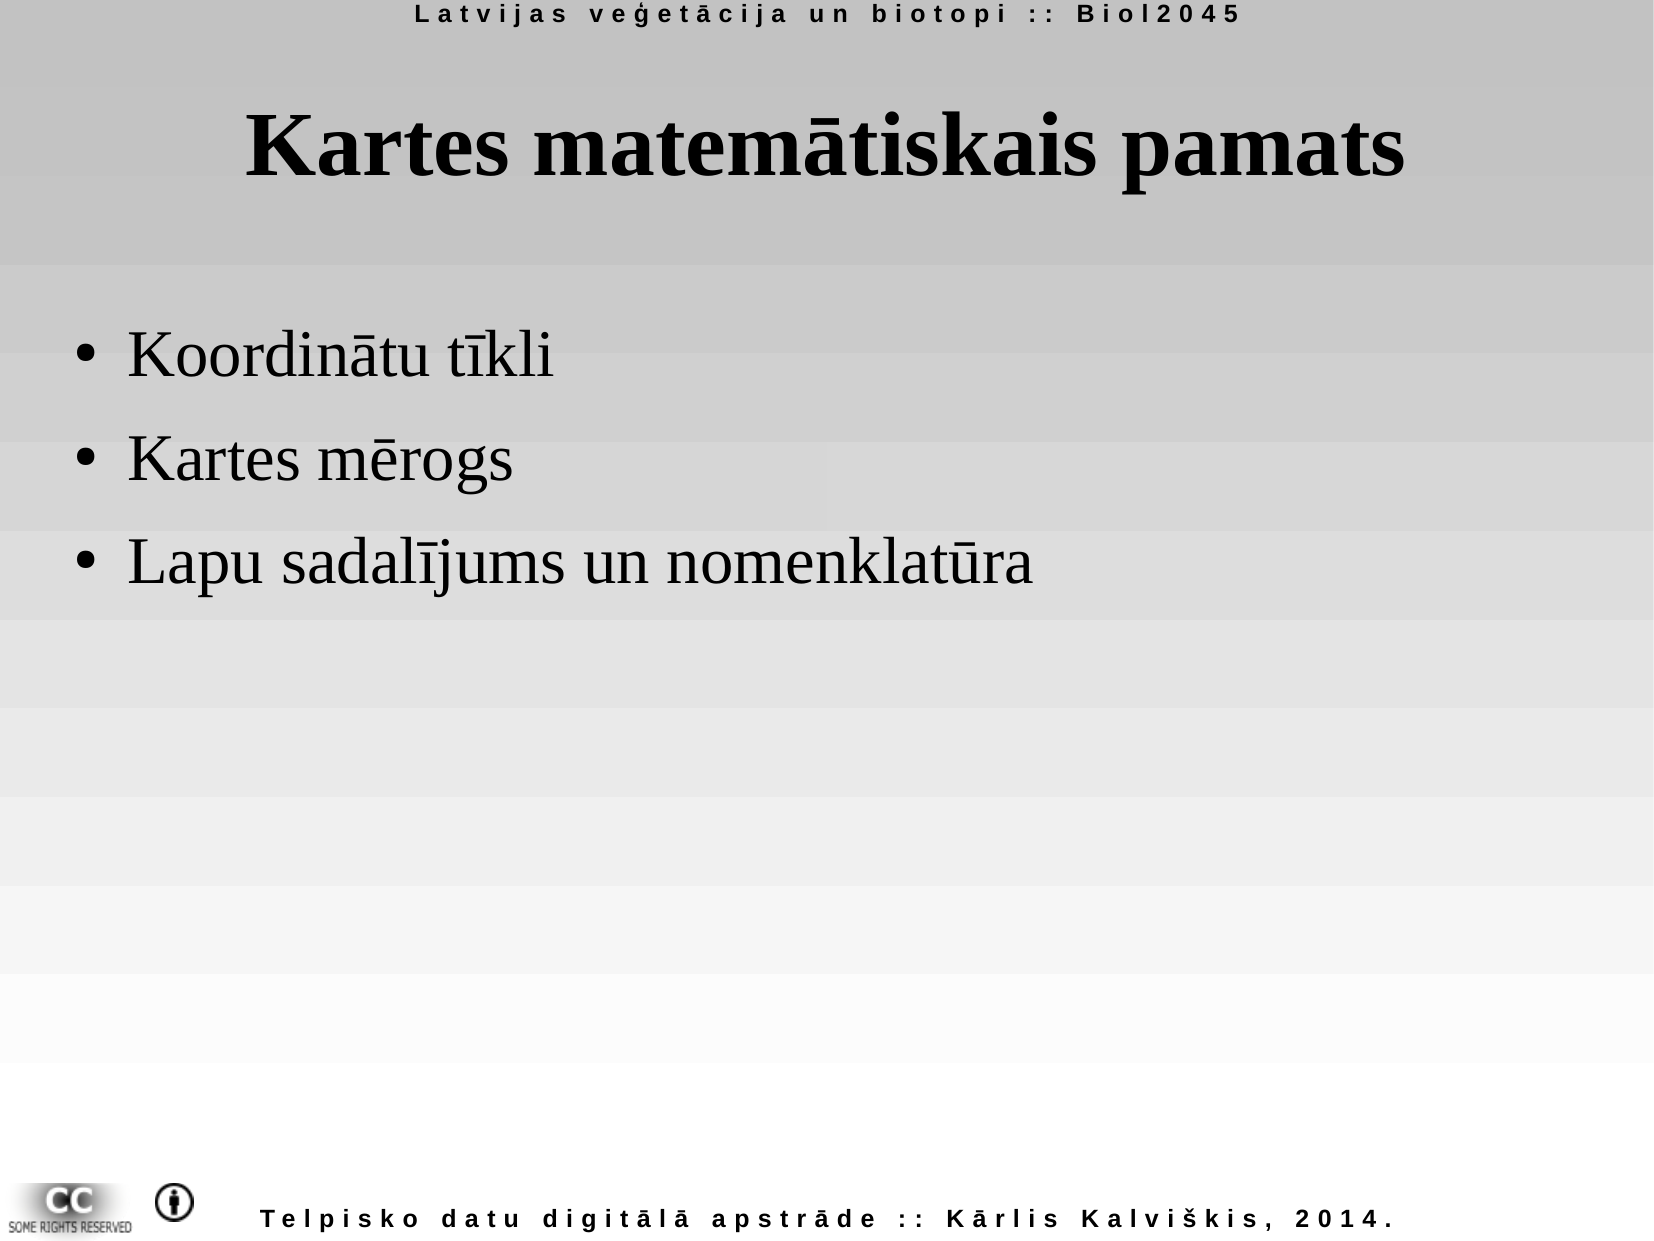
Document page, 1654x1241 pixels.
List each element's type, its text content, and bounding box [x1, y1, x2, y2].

title Kartes matemātiskais pamats [0, 1, 1654, 287]
list Koordinātu tīkli Kartes mērogs Lapu sadalījums un nomenklatūra [56, 317, 1600, 1175]
picture [0, 287, 1654, 1241]
